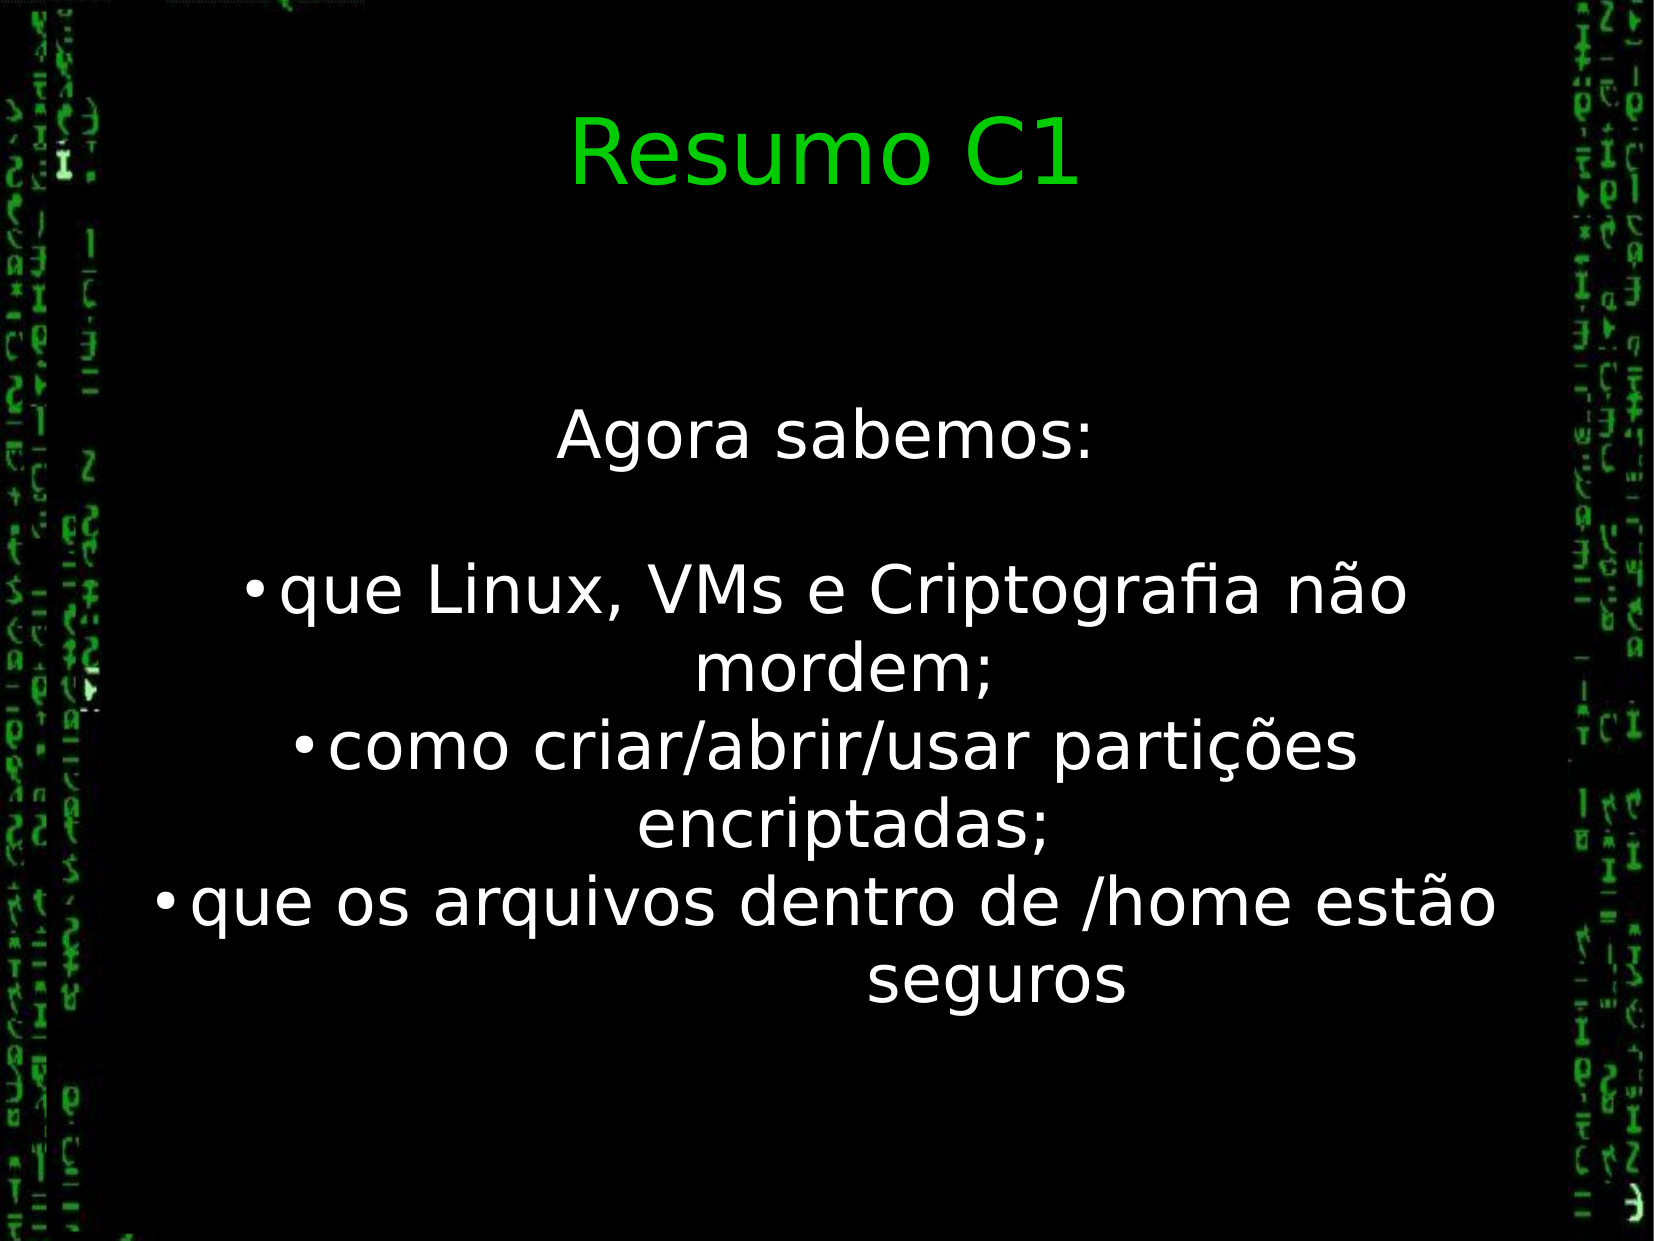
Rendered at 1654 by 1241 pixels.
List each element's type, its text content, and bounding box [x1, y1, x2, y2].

picture [0, 0, 1654, 1241]
title Resumo C1 [82, 49, 1571, 257]
subtitle Agora sabemos: que Linux, VMs e Criptografia não mordem; como criar/abrir/usar partições encriptadas; que os arquivos dentro de /home estão menos inseguros [82, 290, 1571, 1126]
